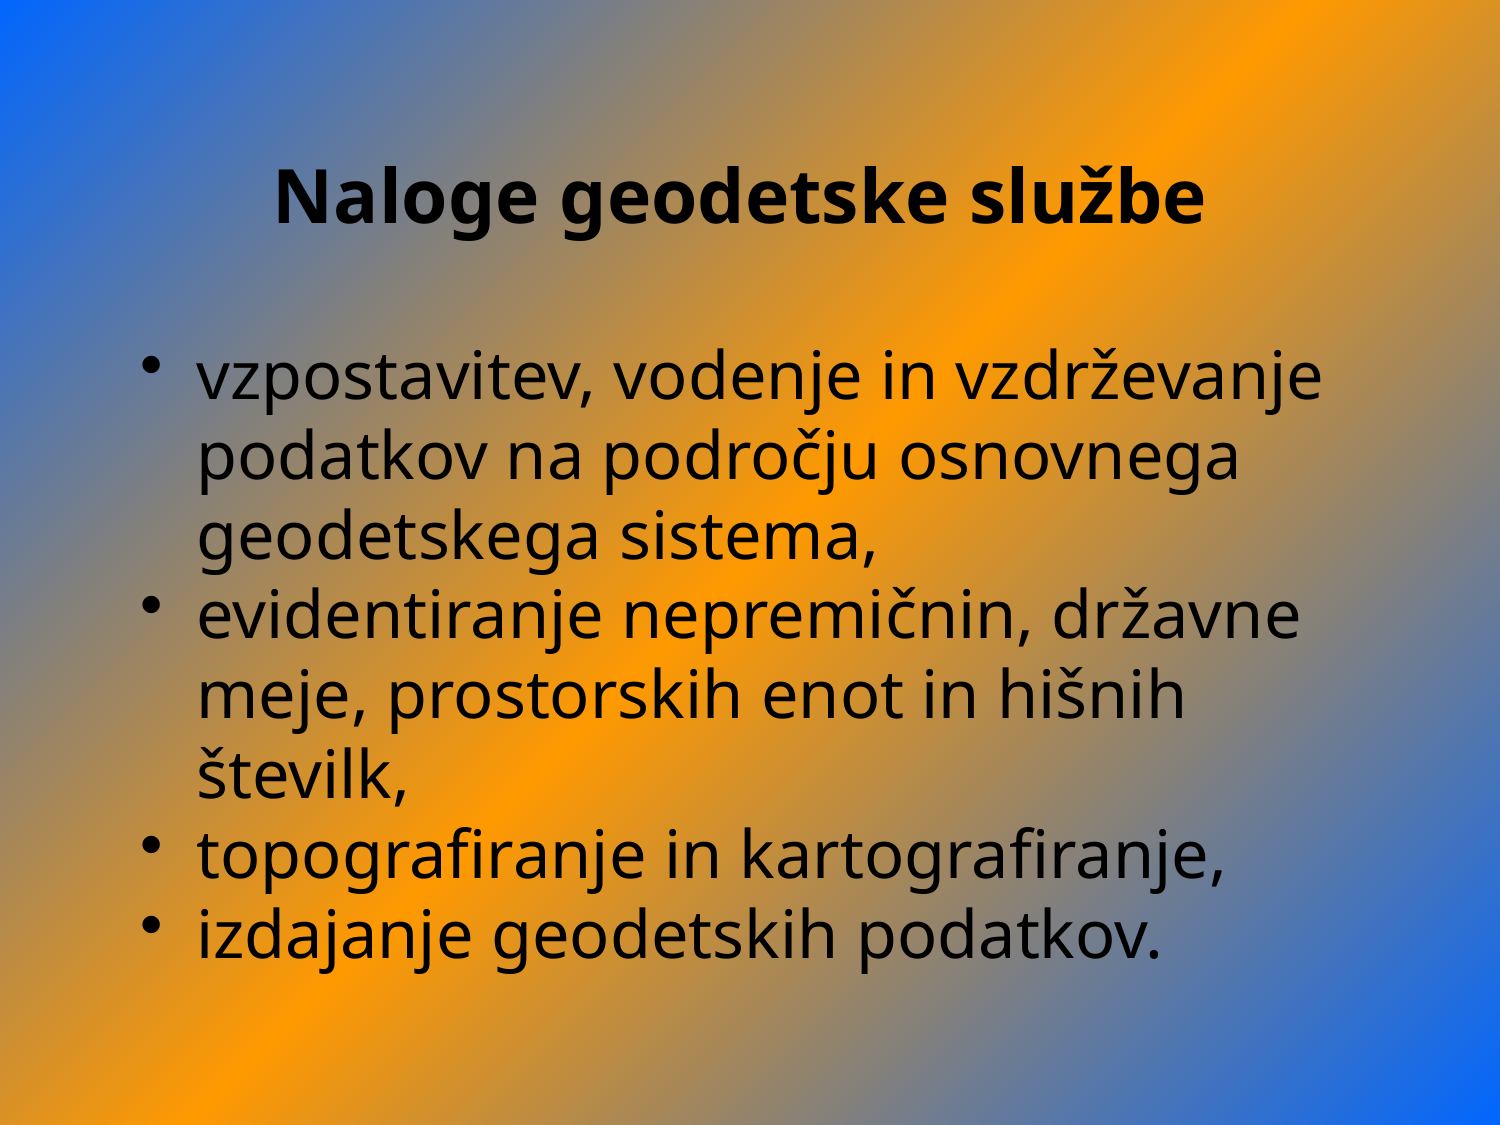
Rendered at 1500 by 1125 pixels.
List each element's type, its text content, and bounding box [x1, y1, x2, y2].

title Naloge geodetske službe [112, 99, 1388, 288]
list vzpostavitev, vodenje in vzdrževanje podatkov na področju osnovnega geodetskega sistema, evidentiranje nepremičnin, državne meje, prostorskih enot in hišnih številk, topografiranje in kartografiranje, izdajanje geodetskih podatkov. [125, 324, 1400, 888]
